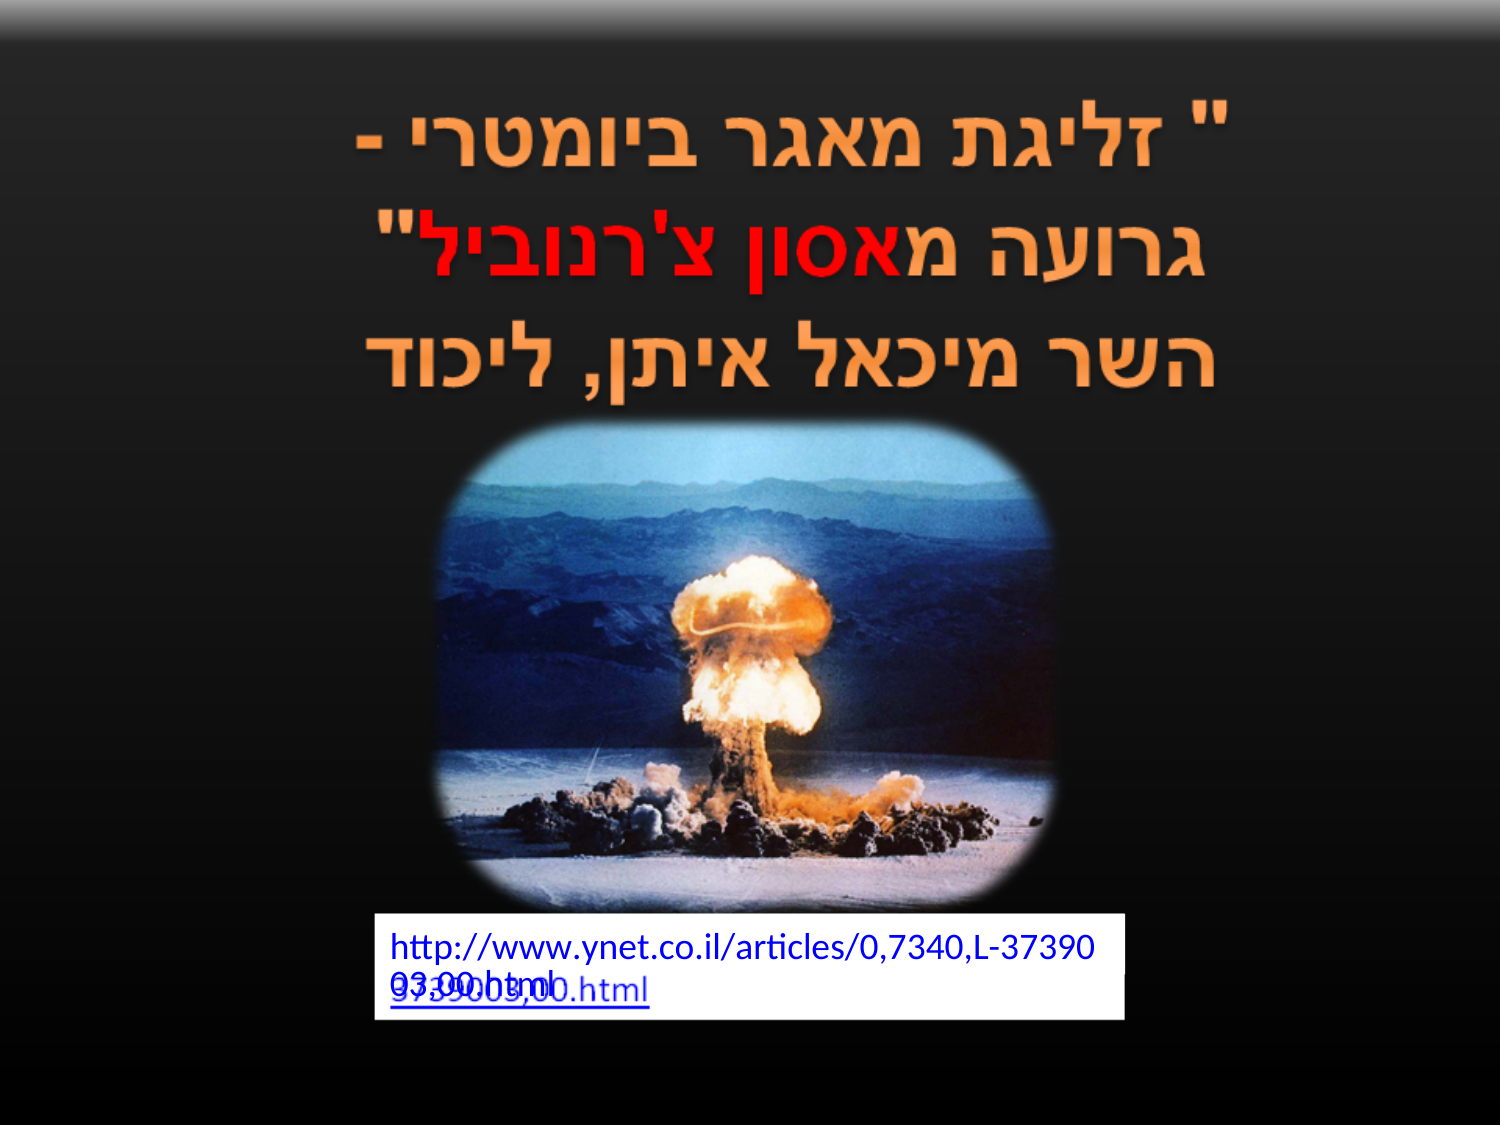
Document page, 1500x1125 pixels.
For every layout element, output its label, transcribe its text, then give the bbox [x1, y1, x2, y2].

picture [0, 0, 1500, 1125]
text_box http://www.ynet.co.il/articles/0,7340,L-3739003,00.html [375, 913, 1126, 975]
